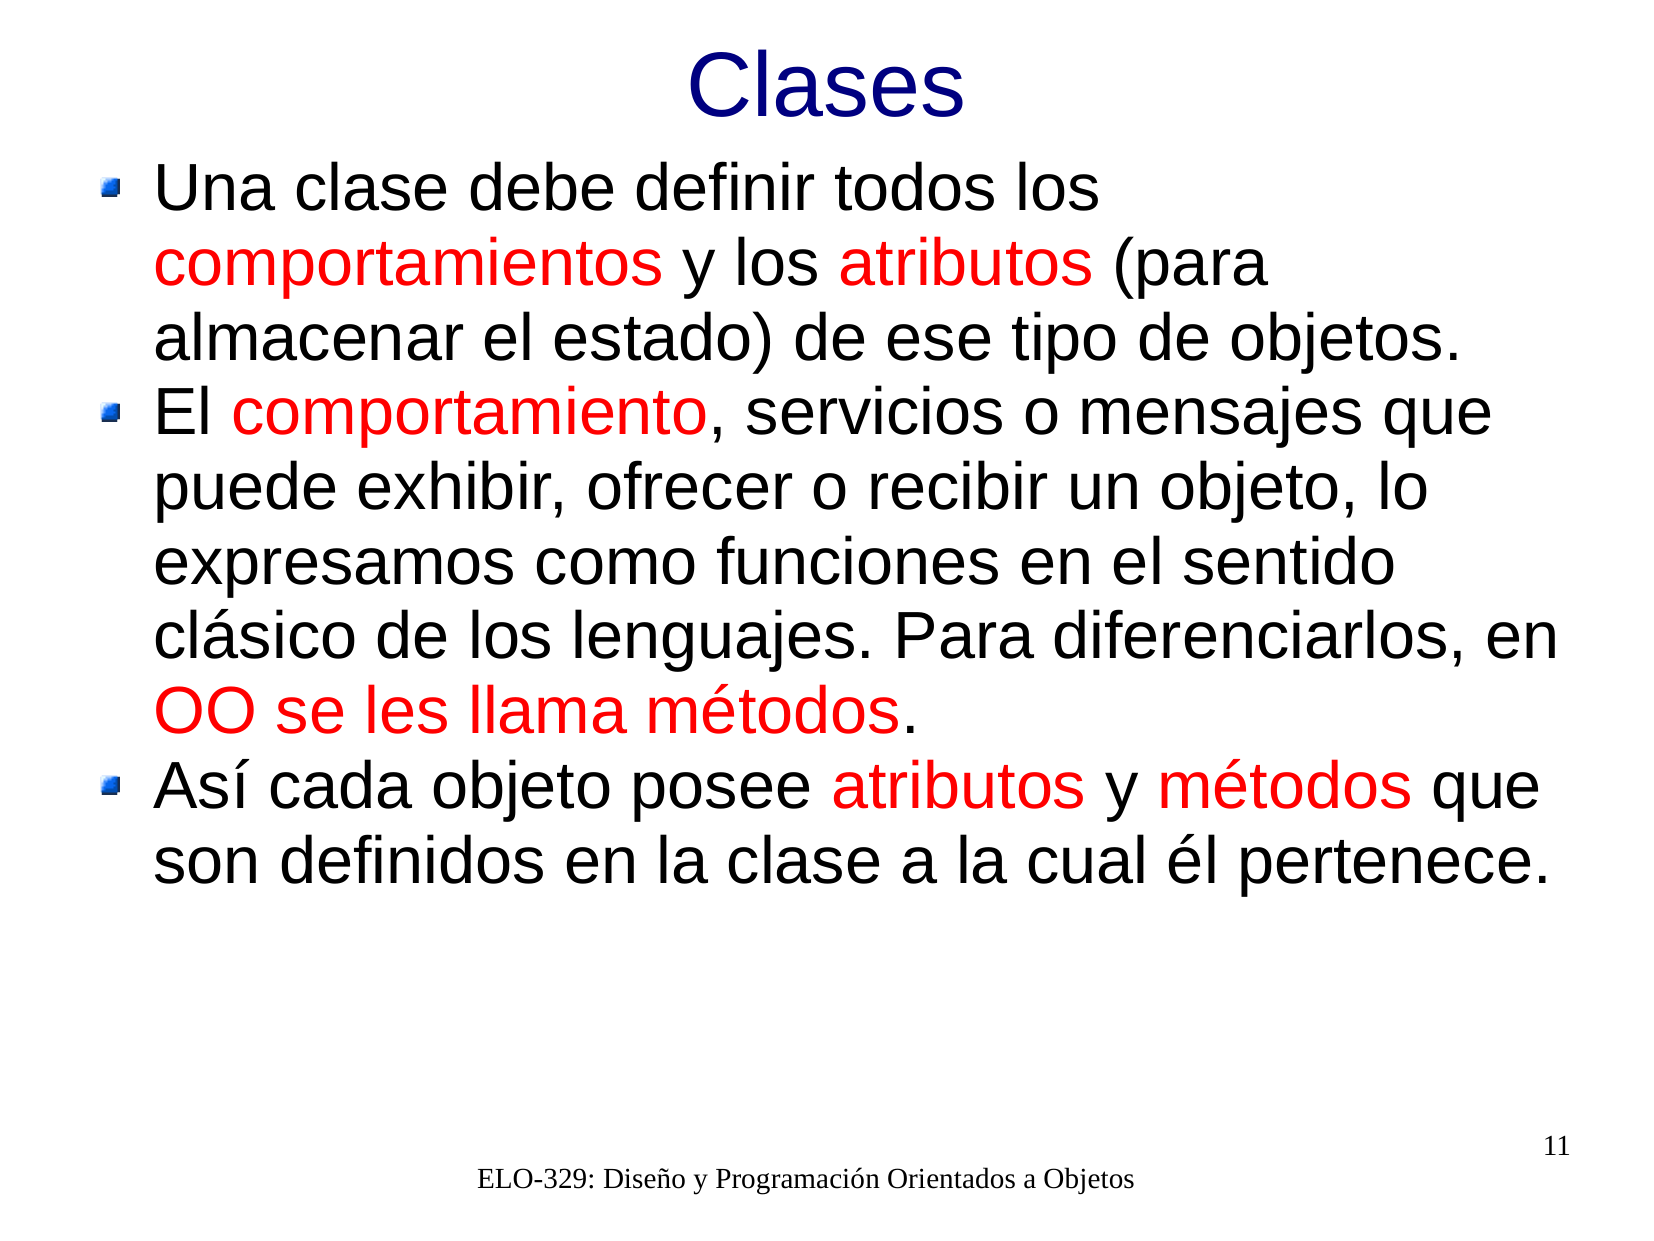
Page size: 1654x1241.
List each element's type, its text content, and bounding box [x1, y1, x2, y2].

list Una clase debe definir todos los comportamientos y los atributos (para almacenar el estado) de ese tipo de objetos. El comportamiento, servicios o mensajes que puede exhibir, ofrecer o recibir un objeto, lo expresamos como funciones en el sentido clásico de los lenguajes. Para diferenciarlos, en OO se les llama métodos. Así cada objeto posee atributos y métodos que son definidos en la clase a la cual él pertenece. [82, 150, 1571, 1126]
title Clases [82, 27, 1571, 142]
